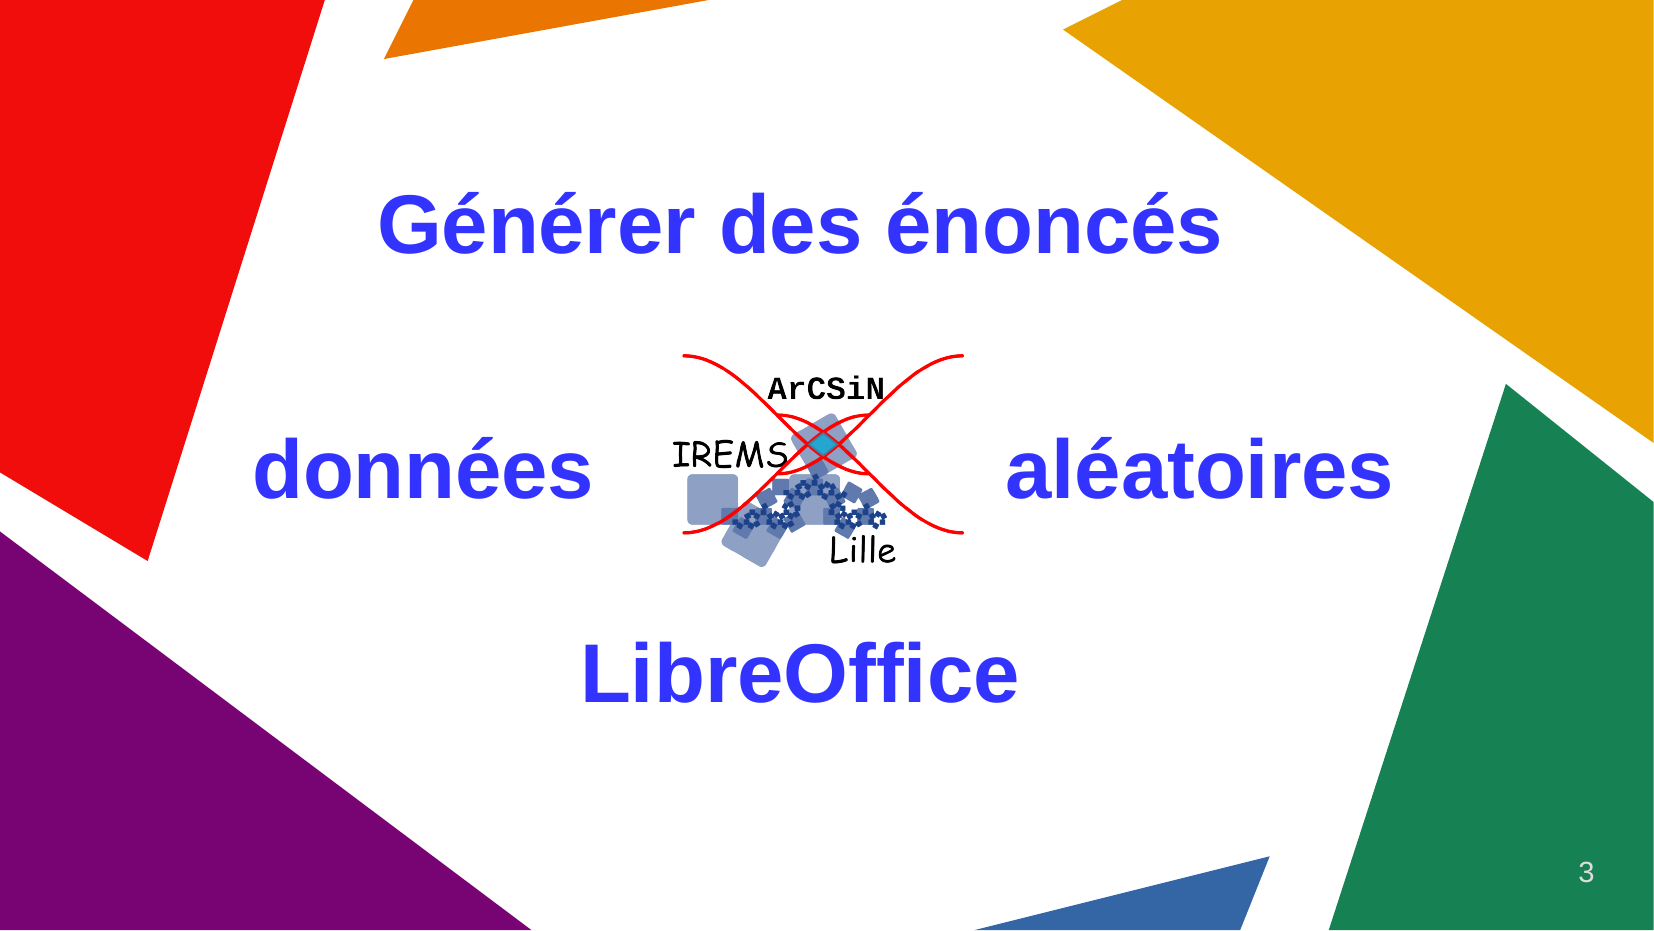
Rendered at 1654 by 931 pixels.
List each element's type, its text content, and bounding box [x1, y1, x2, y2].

text_box Générer des énoncés données aléatoires LibreOffice [135, 171, 1465, 821]
picture [673, 354, 964, 567]
